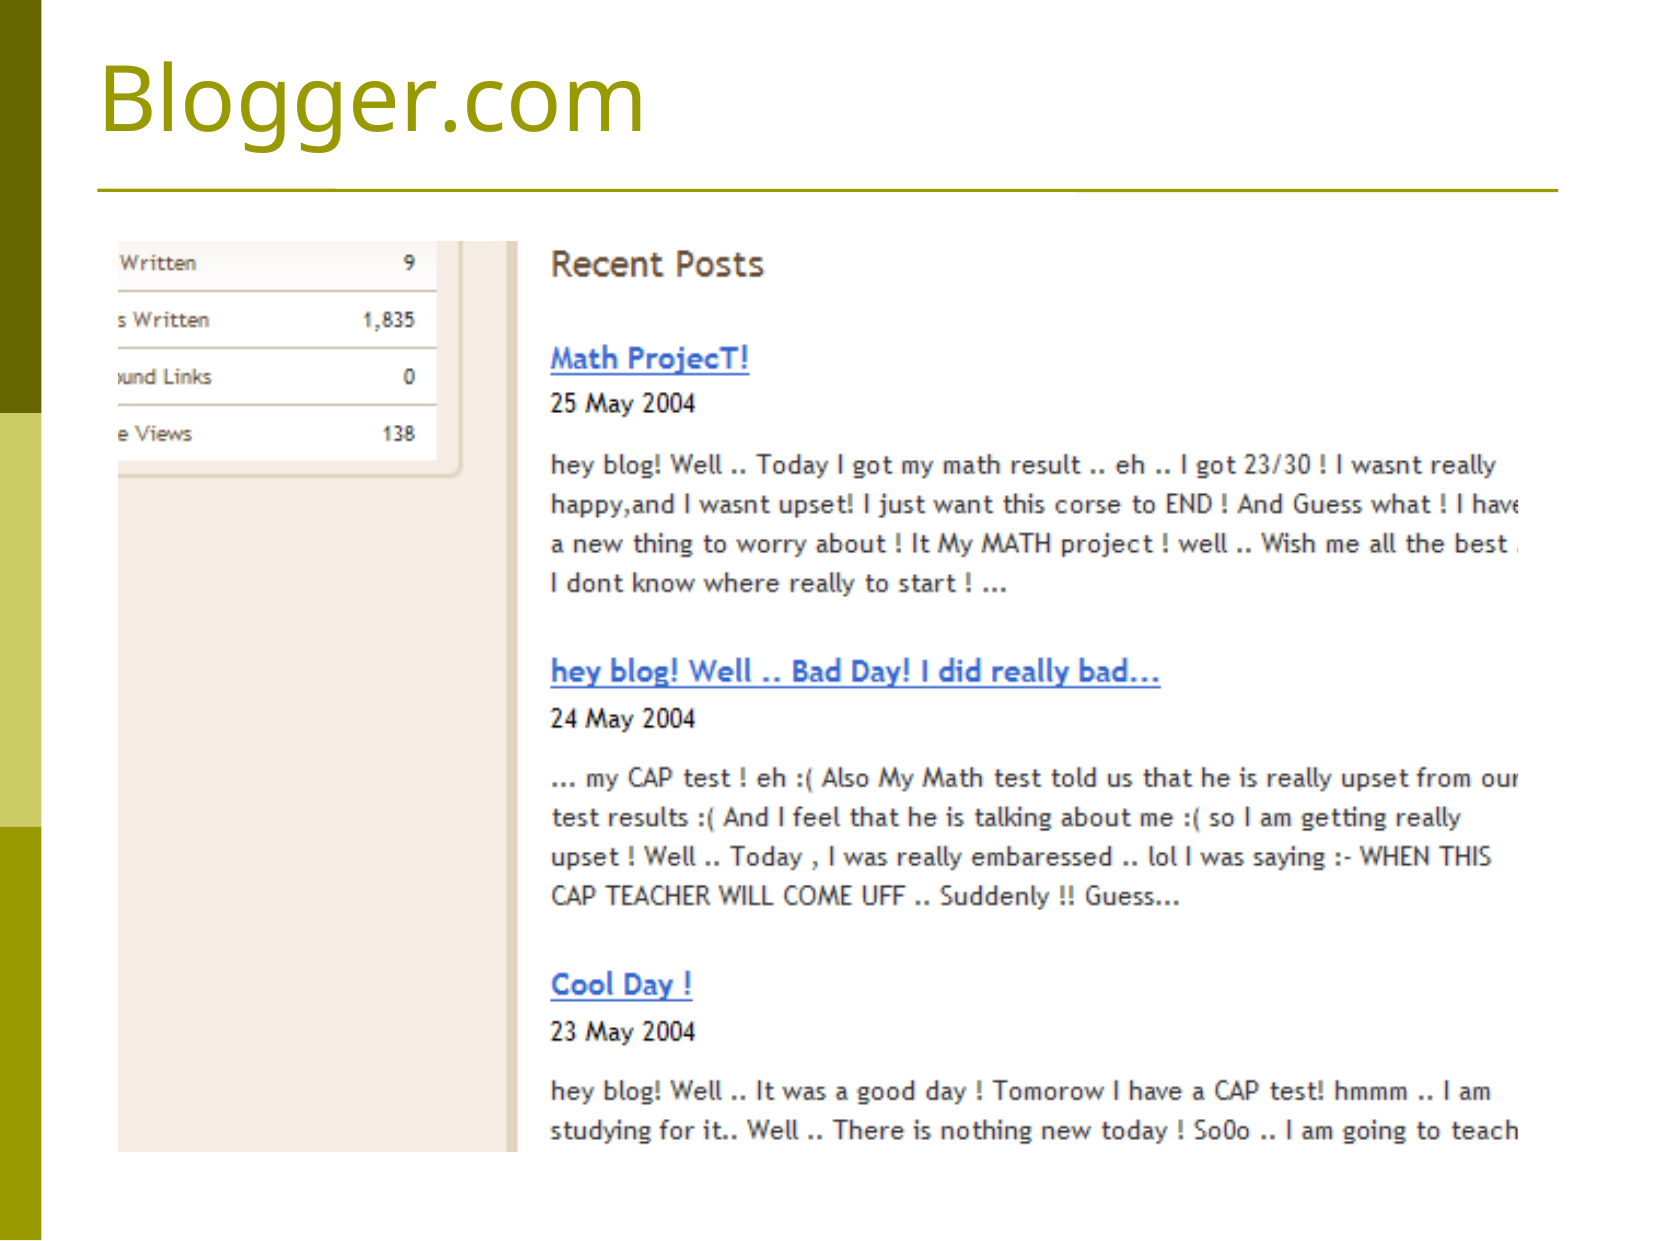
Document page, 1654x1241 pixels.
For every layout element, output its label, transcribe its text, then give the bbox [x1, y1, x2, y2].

title Blogger.com [82, 0, 1571, 164]
picture [118, 241, 1519, 1152]
